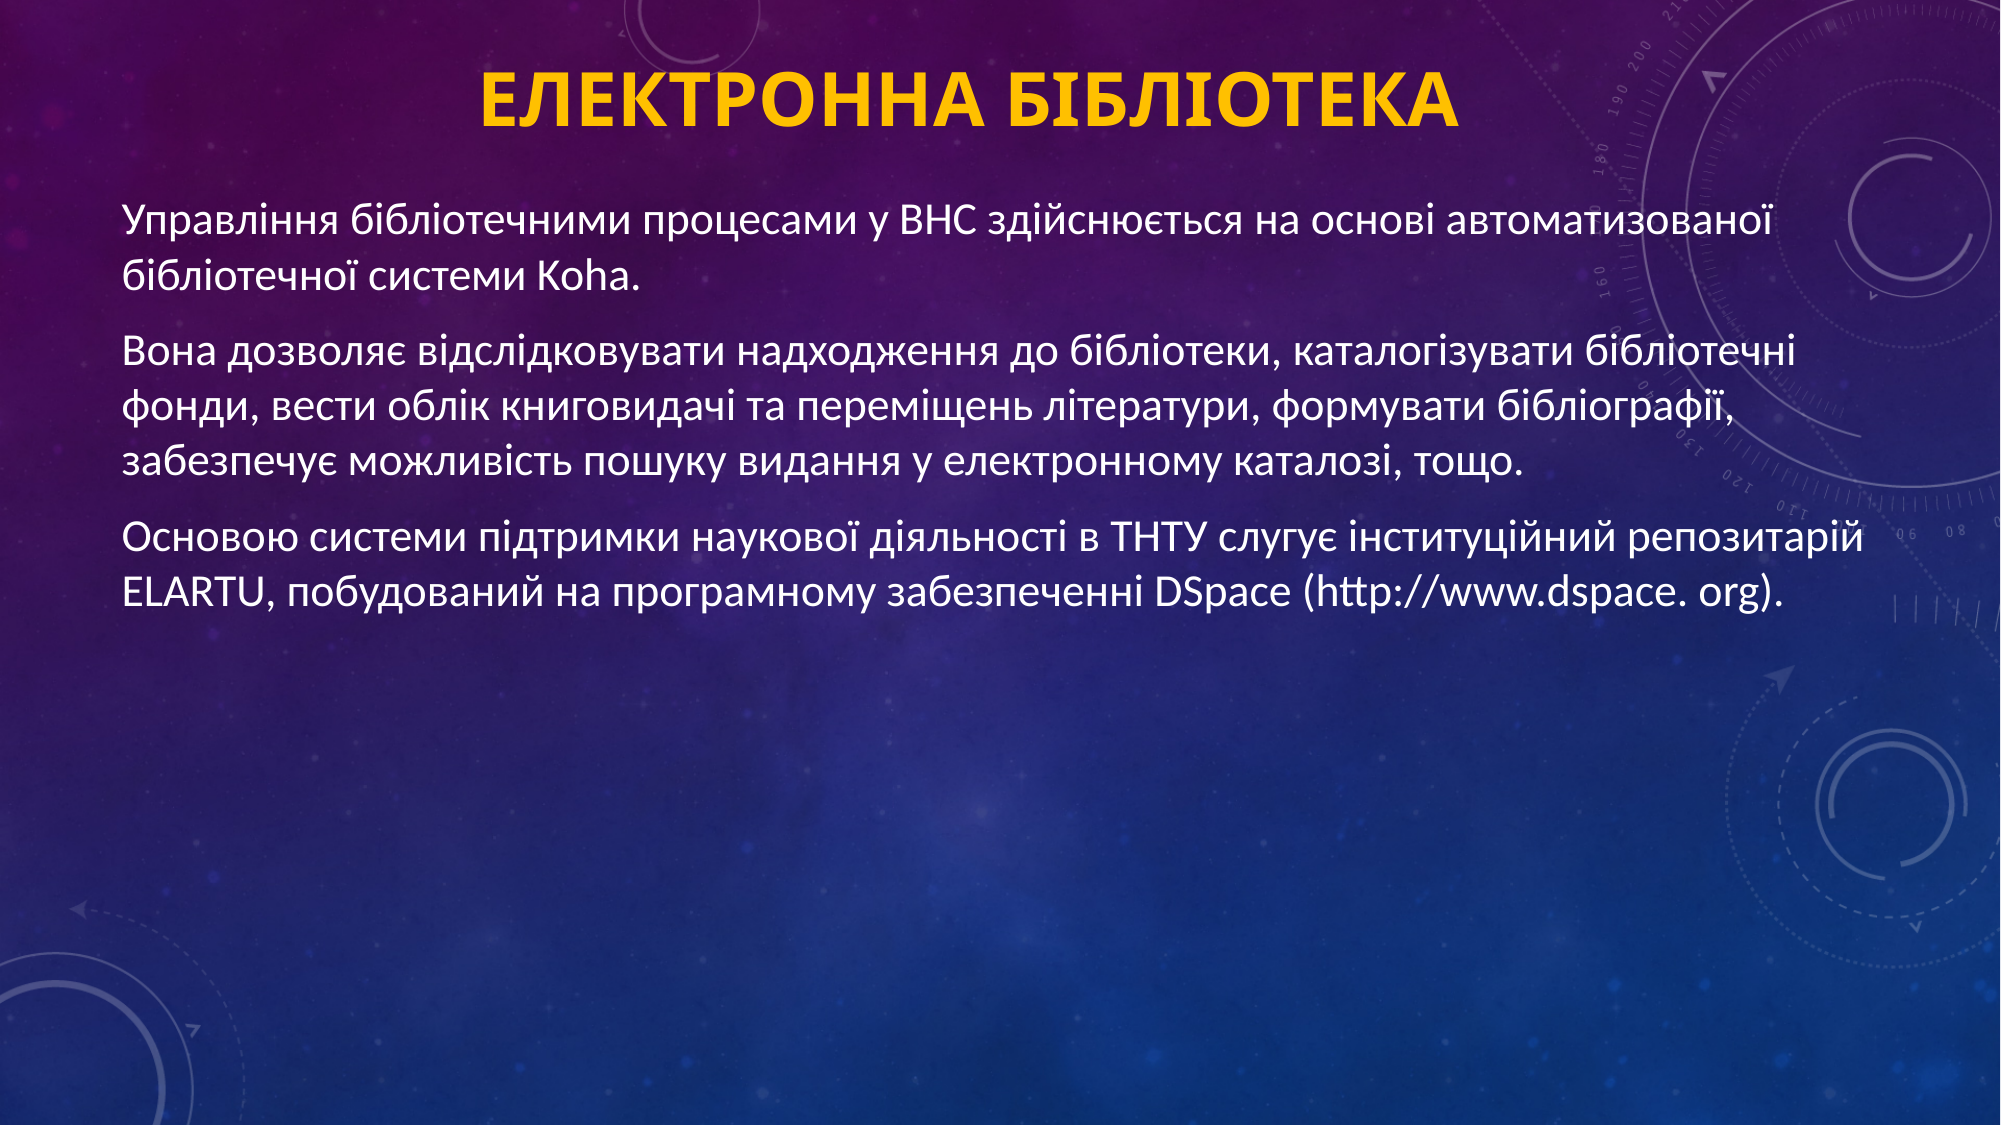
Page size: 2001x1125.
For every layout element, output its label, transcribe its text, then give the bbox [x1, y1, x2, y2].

list Управління бібліотечними процесами у ВНС здійснюється на основі автоматизованої бібліотечної системи Koha. Вона дозволяє відслідковувати надходження до бібліотеки, каталогізувати бібліотечні фонди, вести облік книговидачі та переміщень літератури, формувати бібліографії, забезпечує можливість пошуку видання у електронному каталозі, тощо. Основою системи підтримки наукової діяльності в ТНТУ слугує інституційний репозитарій ELARTU, побудований на програмному забезпеченні DSpace (http://www.dspace. org). [106, 181, 1885, 1076]
picture [0, 0, 2001, 1125]
title ЕЛЕКТРОННА БІБЛІОТЕКА [138, 28, 1801, 164]
